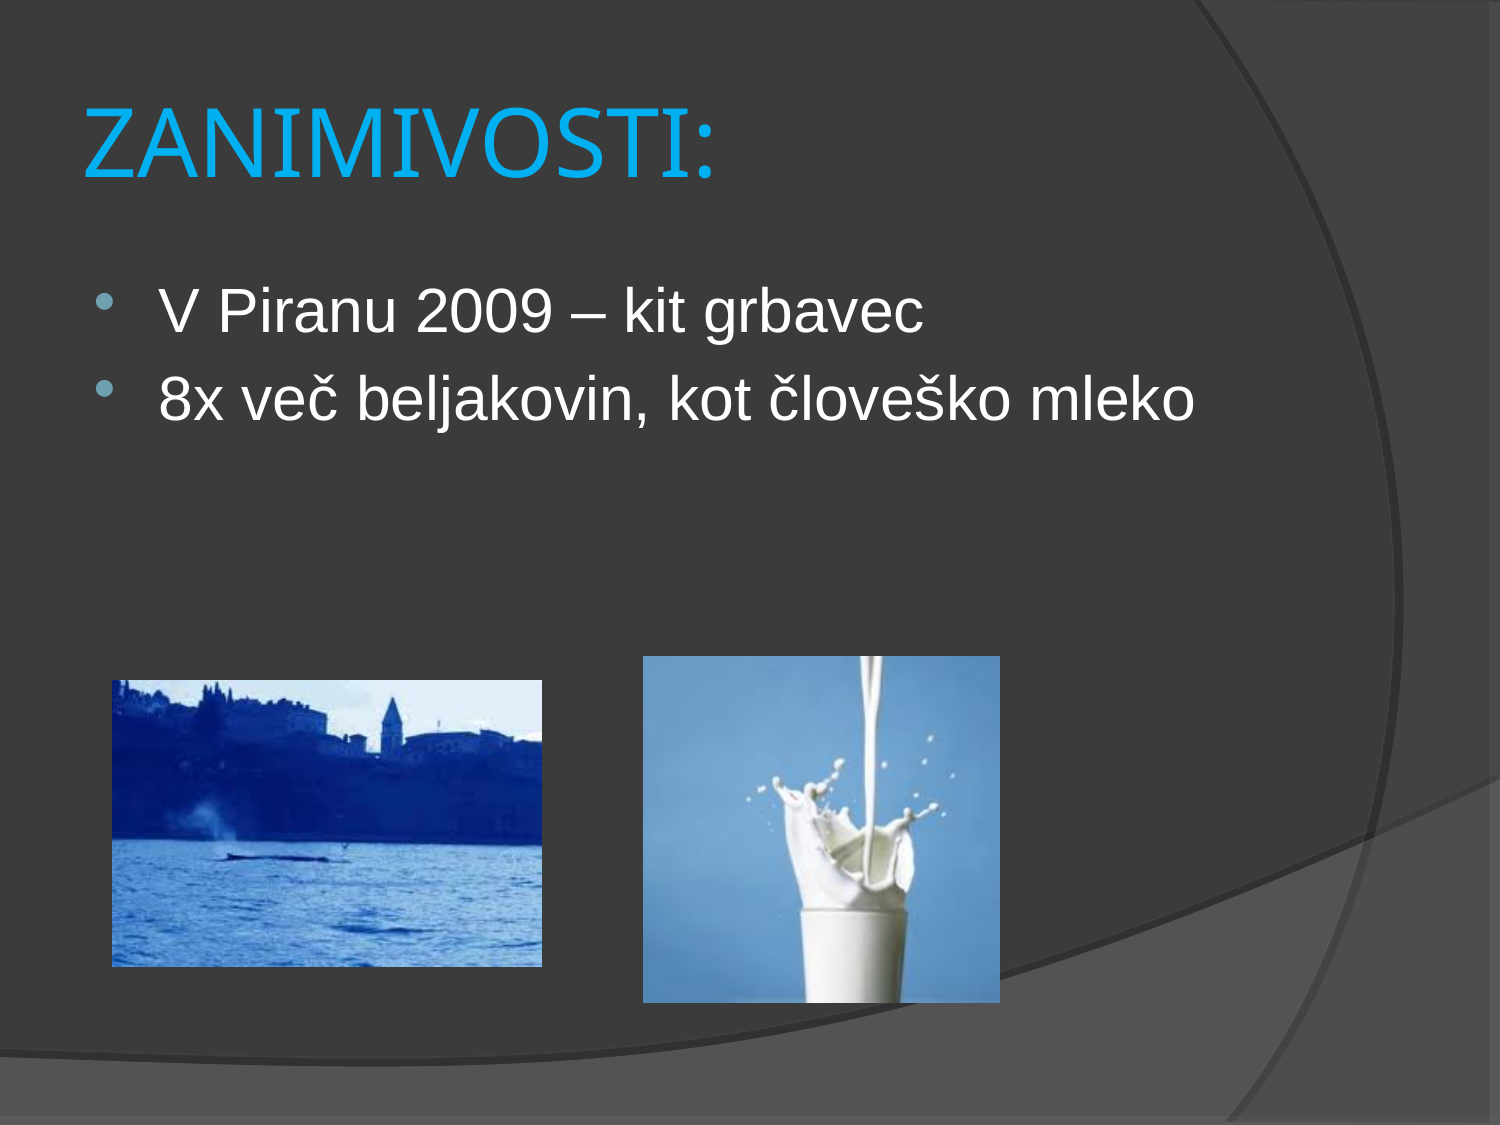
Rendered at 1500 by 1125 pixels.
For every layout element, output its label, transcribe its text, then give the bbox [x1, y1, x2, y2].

picture [643, 656, 1000, 1003]
picture [112, 680, 542, 967]
title ZANIMIVOSTI: [75, 45, 1300, 233]
list V Piranu 2009 – kit grbavec 8x več beljakovin, kot človeško mleko [75, 262, 1300, 1005]
